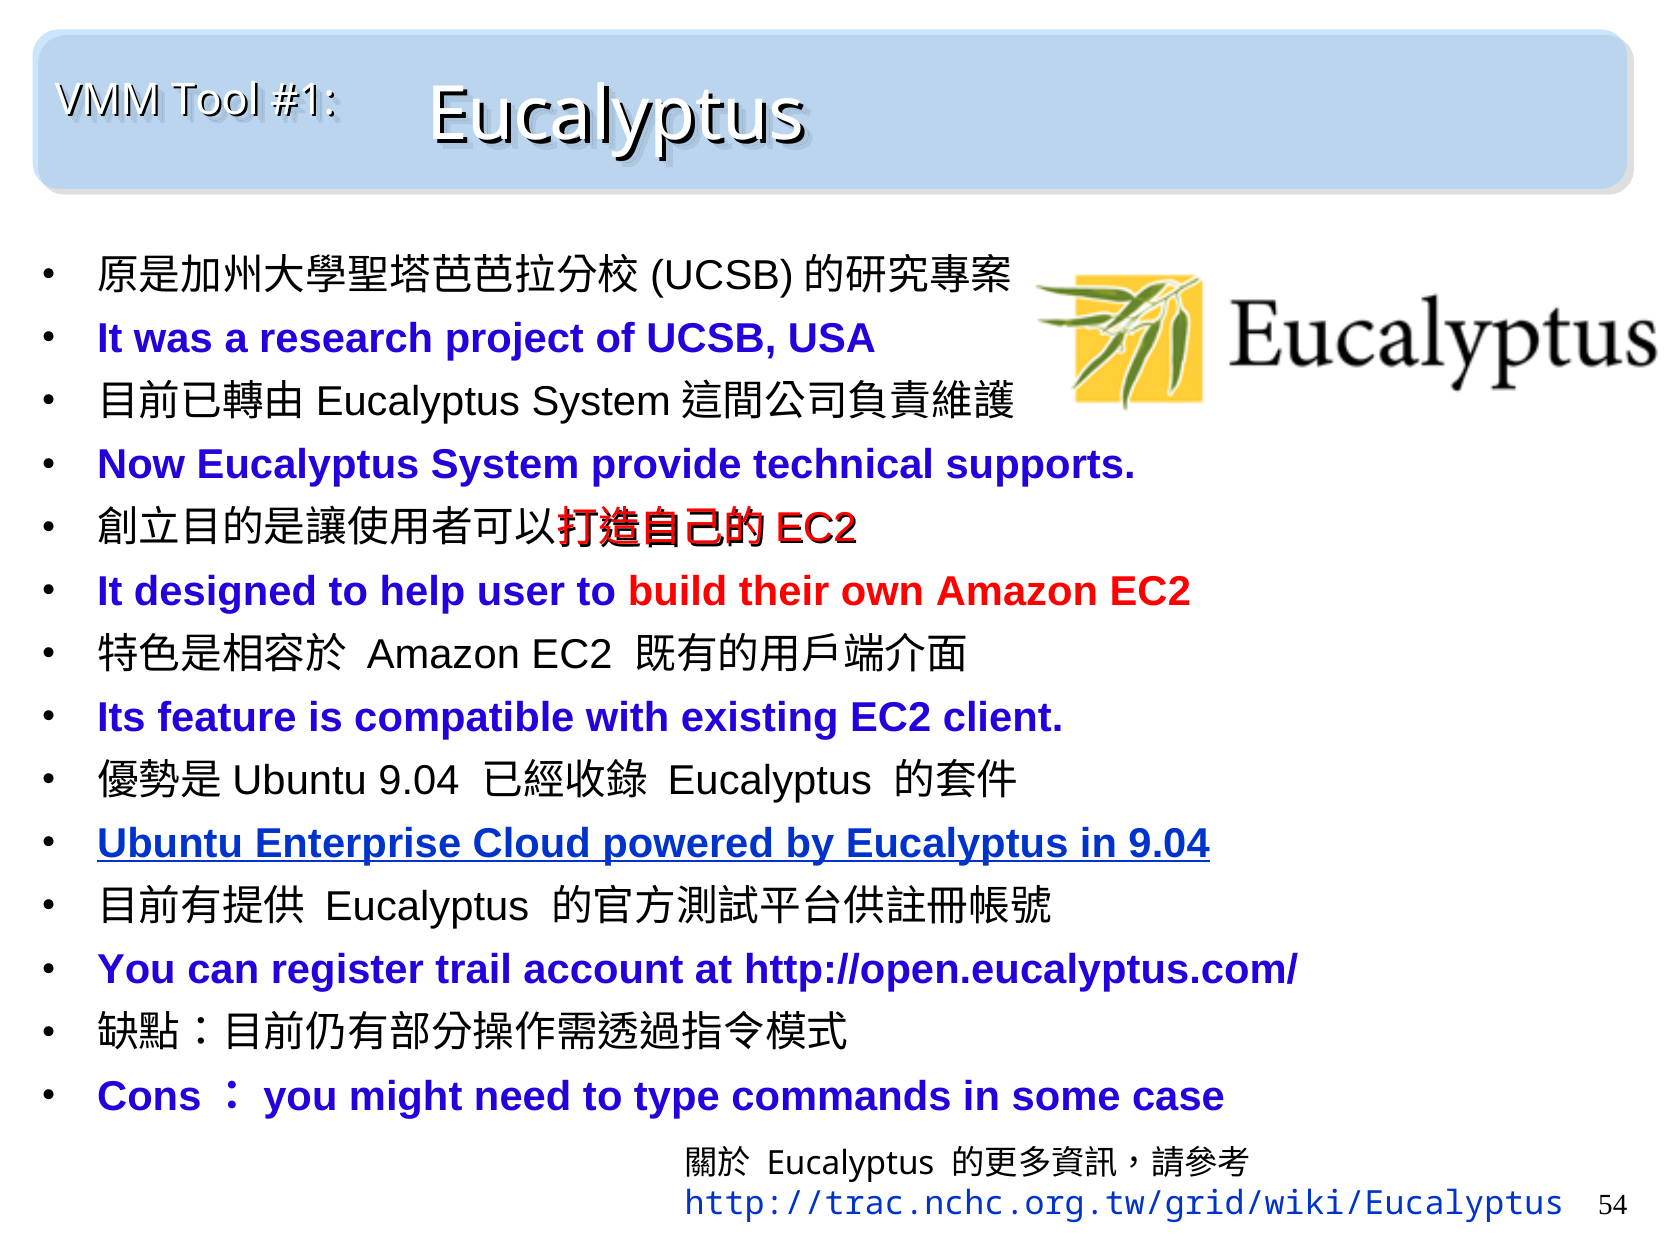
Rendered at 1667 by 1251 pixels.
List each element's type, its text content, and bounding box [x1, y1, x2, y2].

text_box 原是加州大學聖塔芭芭拉分校(UCSB)的研究專案 It was a research project of UCSB, USA 目前已轉由Eucalyptus System這間公司負責維護 Now Eucalyptus System provide technical supports. 創立目的是讓使用者可以打造自己的EC2 It designed to help user to build their own Amazon EC2 特色是相容於 Amazon EC2 既有的用戶端介面 Its feature is compatible with existing EC2 client. 優勢是Ubuntu 9.04 已經收錄 Eucalyptus 的套件 Ubuntu Enterprise Cloud powered by Eucalyptus in 9.04 目前有提供 Eucalyptus 的官方測試平台供註冊帳號 You can register trail account at http://open.eucalyptus.com/ 缺點：目前仍有部分操作需透過指令模式 Cons：you might need to type commands in some case [41, 248, 1607, 1071]
text_box VMM Tool #1: Eucalyptus [32, 29, 1628, 189]
text_box 關於 Eucalyptus 的更多資訊，請參考 http://trac.nchc.org.tw/grid/wiki/Eucalyptus [664, 1127, 1642, 1235]
picture [1607, 273, 1660, 414]
